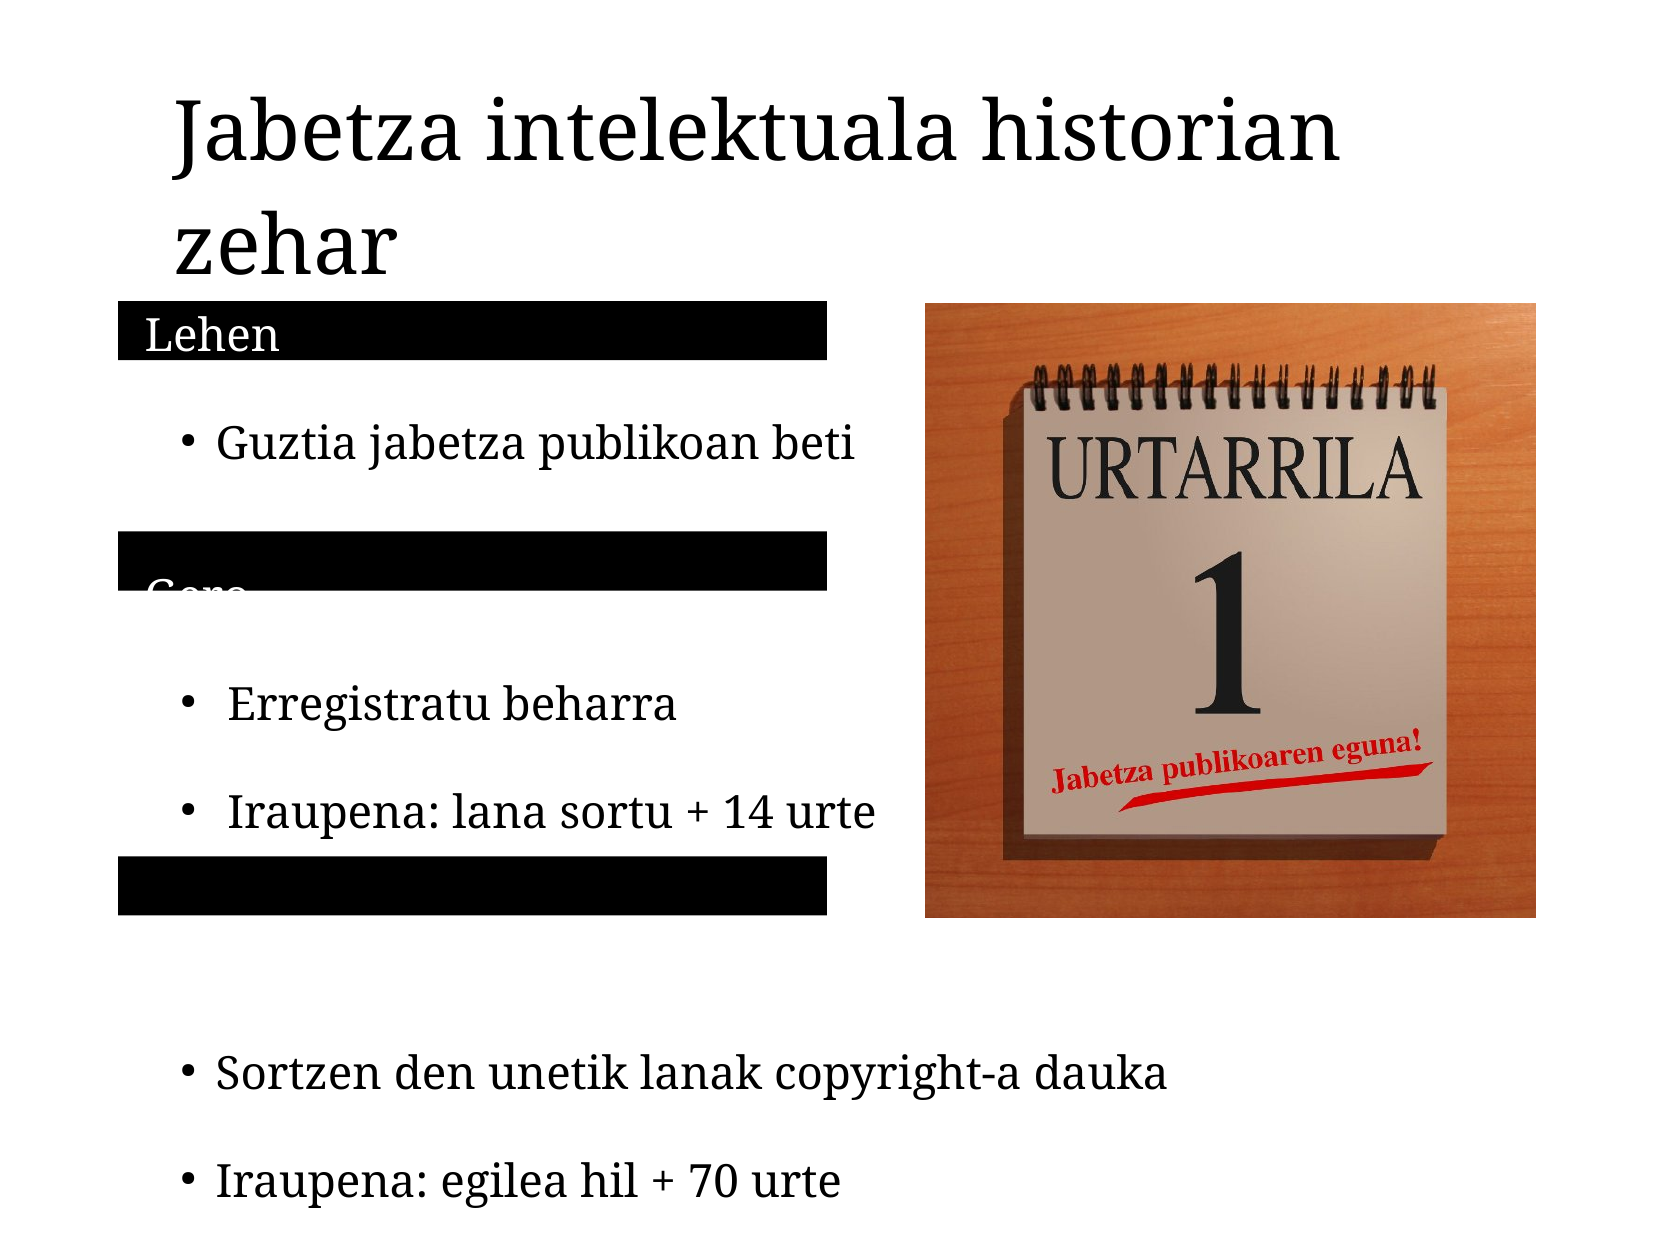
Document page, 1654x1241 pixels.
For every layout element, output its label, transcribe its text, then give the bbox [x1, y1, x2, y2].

text_box Jabetza intelektuala historian zehar [158, 64, 1523, 180]
text_box [118, 856, 129, 916]
picture [925, 303, 1536, 918]
text_box Lehen Guztia jabetza publikoan beti Gero Erregistratu beharra Iraupena: lana sortu + 14 urte Orain Sortzen den unetik lanak copyright-a dauka Iraupena: egilea hil + 70 urte [129, 295, 1229, 1176]
text_box [118, 531, 129, 591]
text_box [118, 301, 129, 361]
